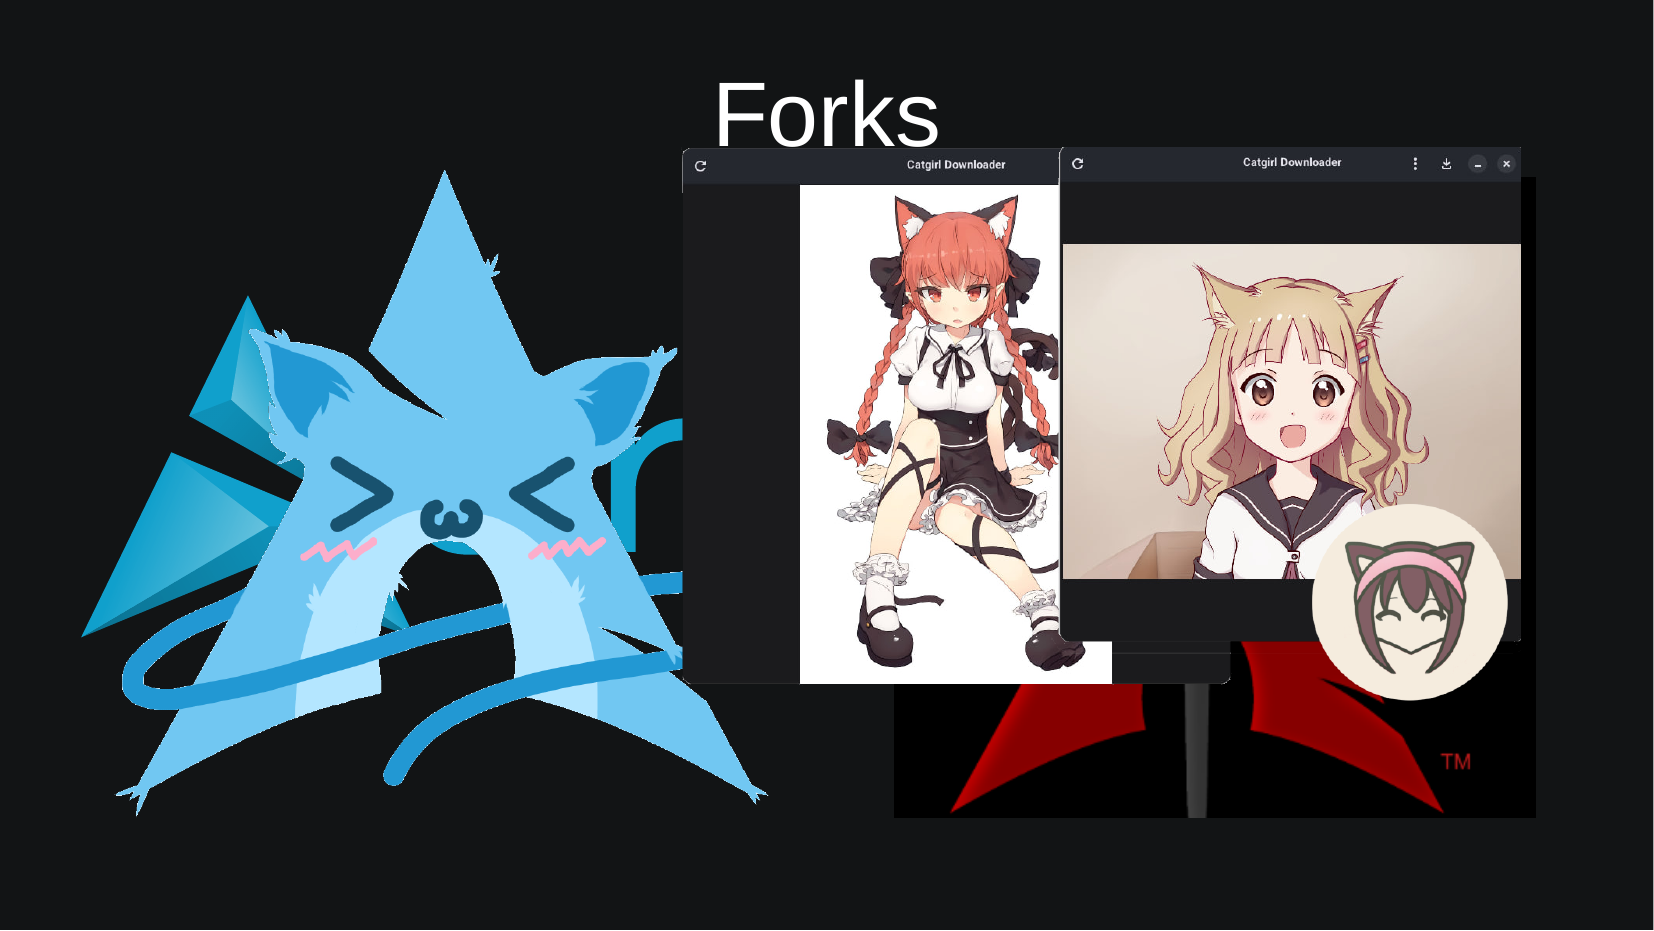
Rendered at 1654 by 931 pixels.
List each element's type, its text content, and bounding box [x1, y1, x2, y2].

picture [81, 118, 1536, 857]
title Forks [82, 37, 1571, 193]
